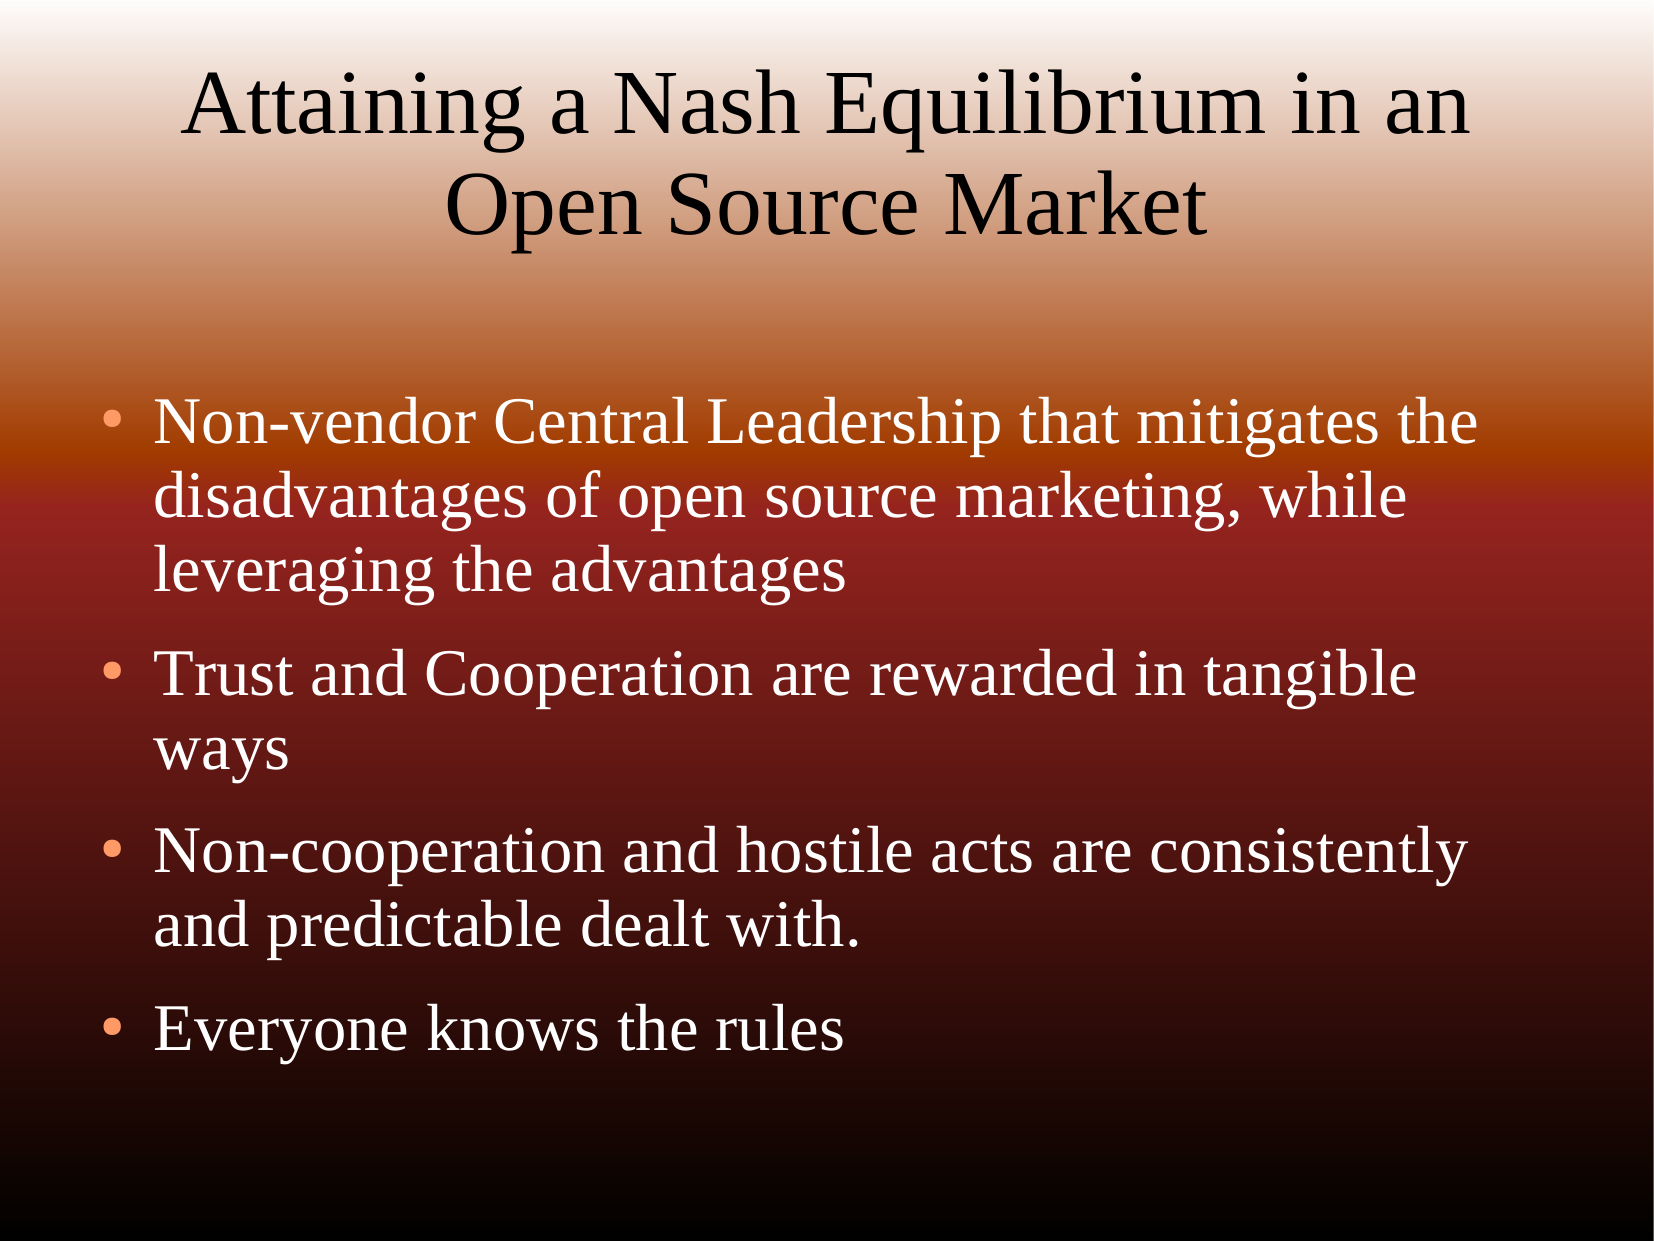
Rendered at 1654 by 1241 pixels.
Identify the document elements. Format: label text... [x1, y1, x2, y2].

picture [0, 0, 1654, 1241]
list Non-vendor Central Leadership that mitigates the disadvantages of open source marketing, while leveraging the advantages Trust and Cooperation are rewarded in tangible ways Non-cooperation and hostile acts are consistently and predictable dealt with. Everyone knows the rules [82, 383, 1571, 1078]
title Attaining a Nash Equilibrium in an Open Source Market [82, 51, 1571, 255]
